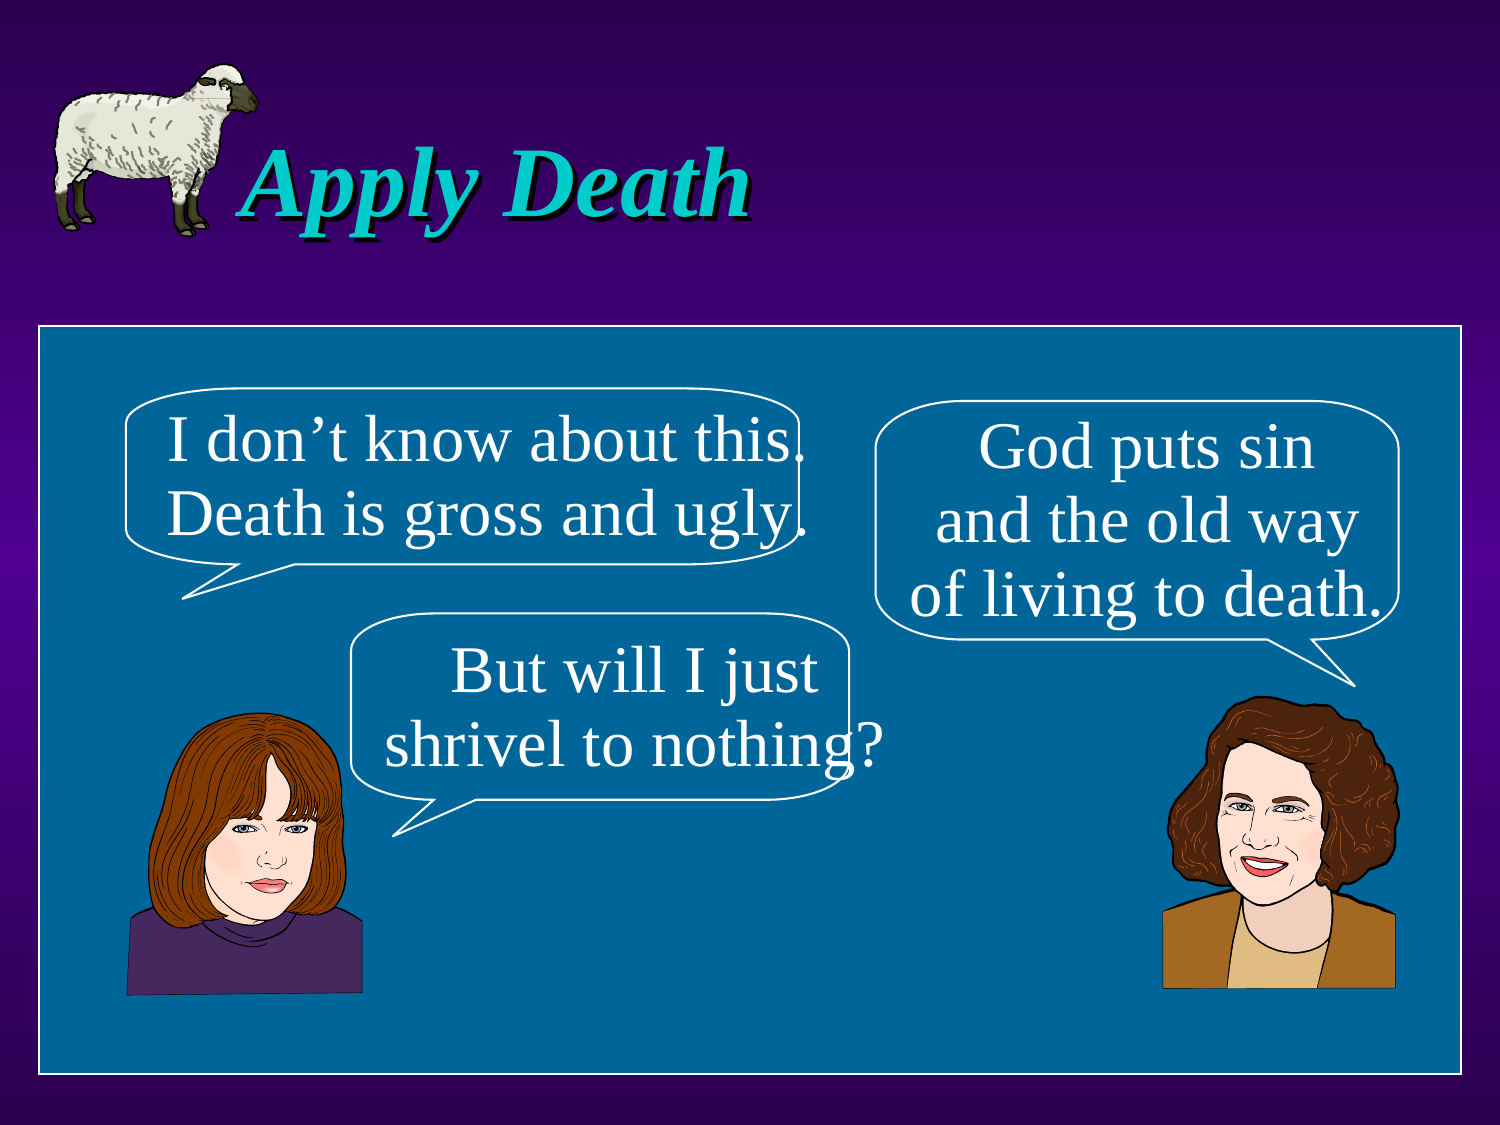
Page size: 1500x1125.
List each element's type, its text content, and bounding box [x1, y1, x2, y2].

chart [126, 712, 363, 996]
title Apply Death [224, 78, 1463, 288]
text_box But will I just shrivel to nothing? [351, 613, 850, 837]
text_box I don’t know about this. Death is gross and ugly. [125, 388, 799, 599]
text_box [38, 325, 1462, 1074]
text_box God puts sin and the old way of living to death. [875, 400, 1399, 687]
chart [1162, 695, 1401, 989]
